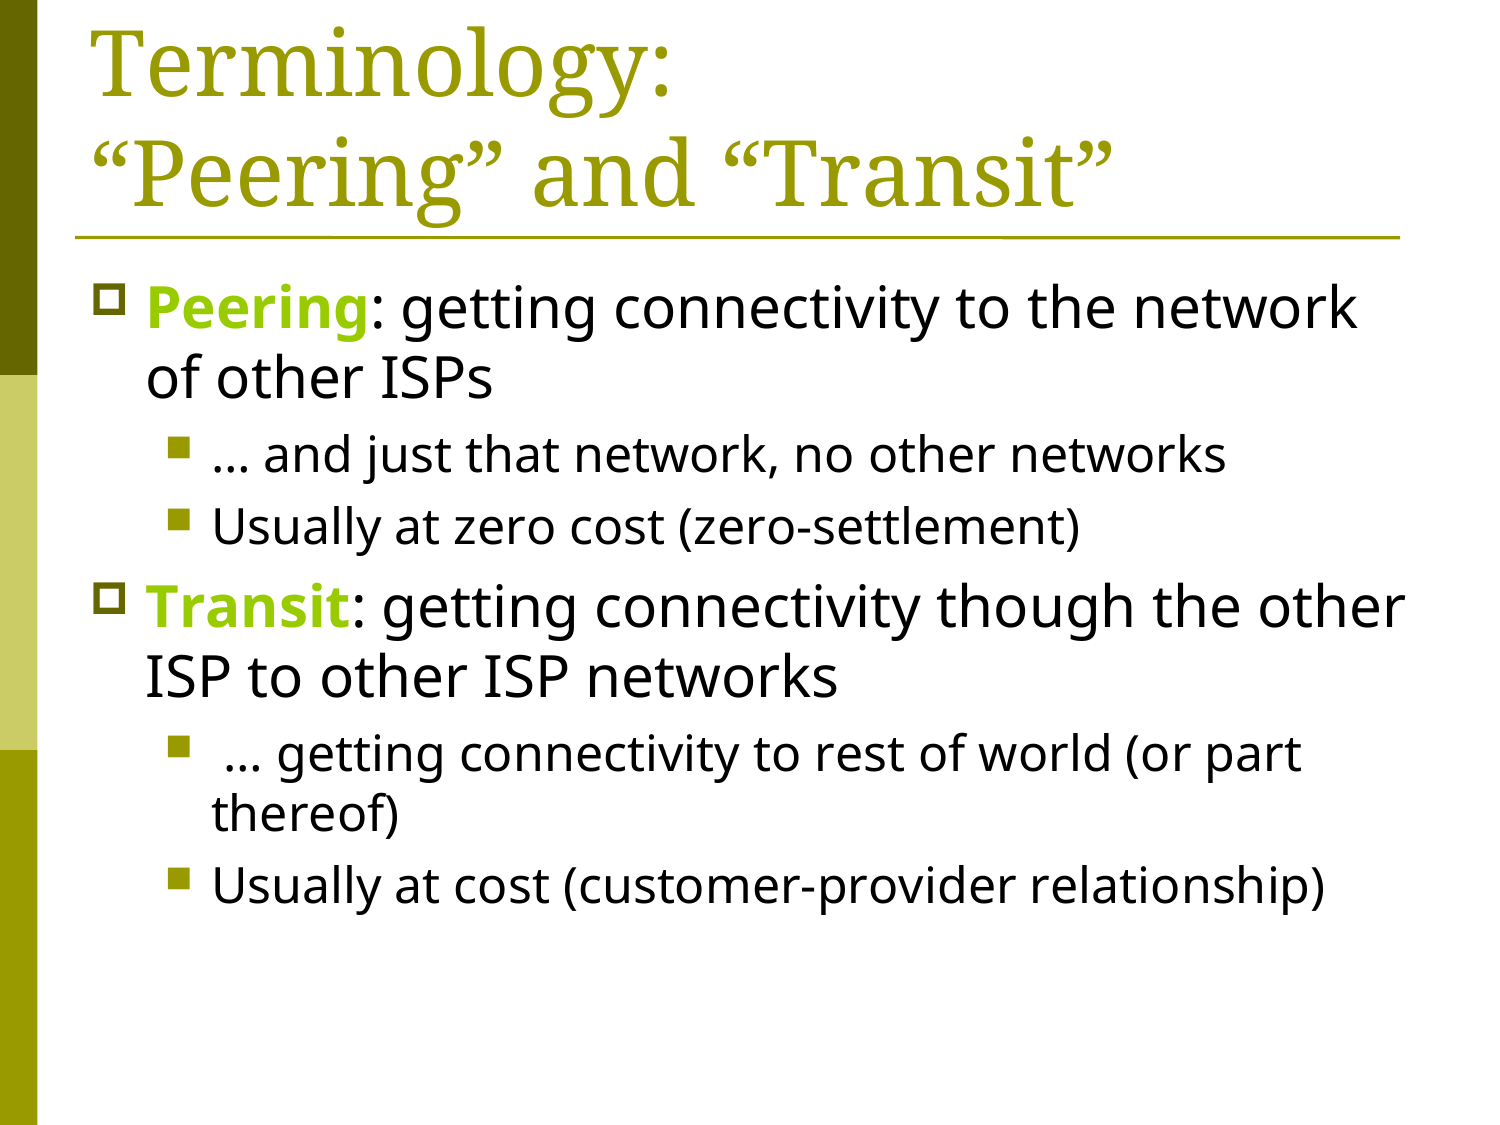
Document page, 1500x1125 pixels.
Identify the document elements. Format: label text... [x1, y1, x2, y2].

list Peering: getting connectivity to the network of other ISPs … and just that network, no other networks Usually at zero cost (zero-settlement) Transit: getting connectivity though the other ISP to other ISP networks … getting connectivity to rest of world (or part thereof) Usually at cost (customer-provider relationship) [75, 262, 1426, 1063]
title Terminology: “Peering” and “Transit” [75, 0, 1426, 233]
